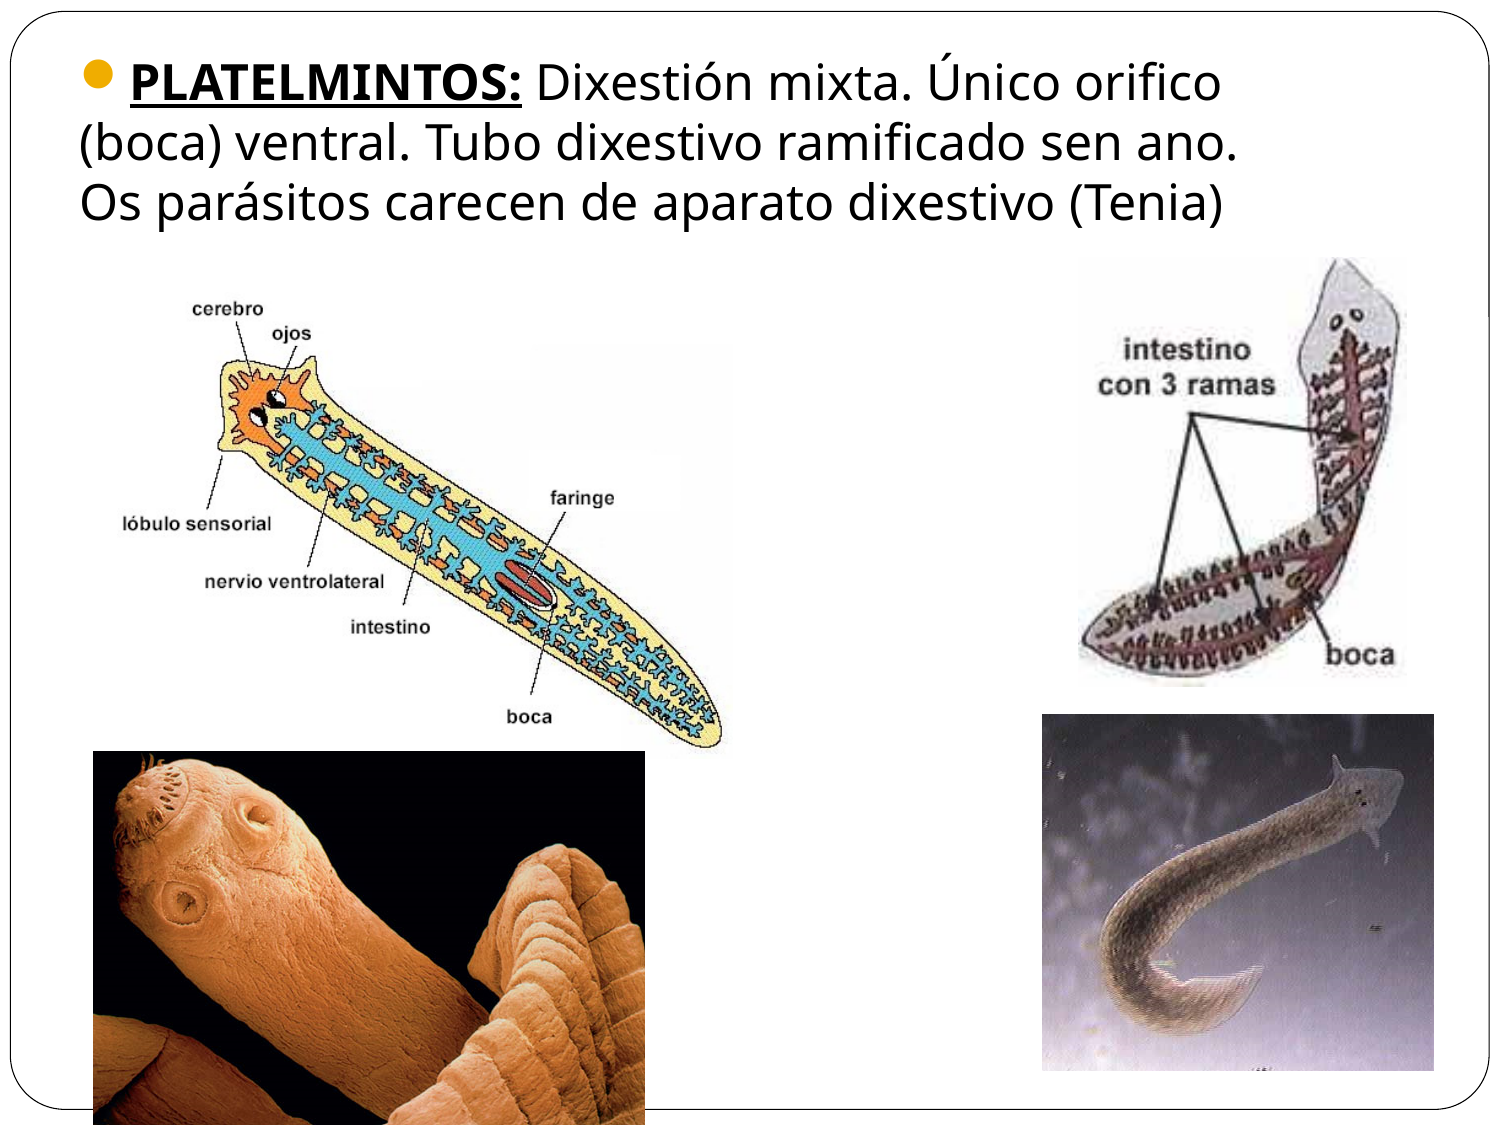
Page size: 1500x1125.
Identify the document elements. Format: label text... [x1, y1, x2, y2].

picture [1078, 257, 1407, 687]
picture [1042, 714, 1434, 1071]
picture [93, 292, 733, 1125]
text_box PLATELMINTOS: Dixestión mixta. Único orifico (boca) ventral. Tubo dixestivo ramificado sen ano. Os parásitos carecen de aparato dixestivo (Tenia) [64, 42, 1325, 1090]
